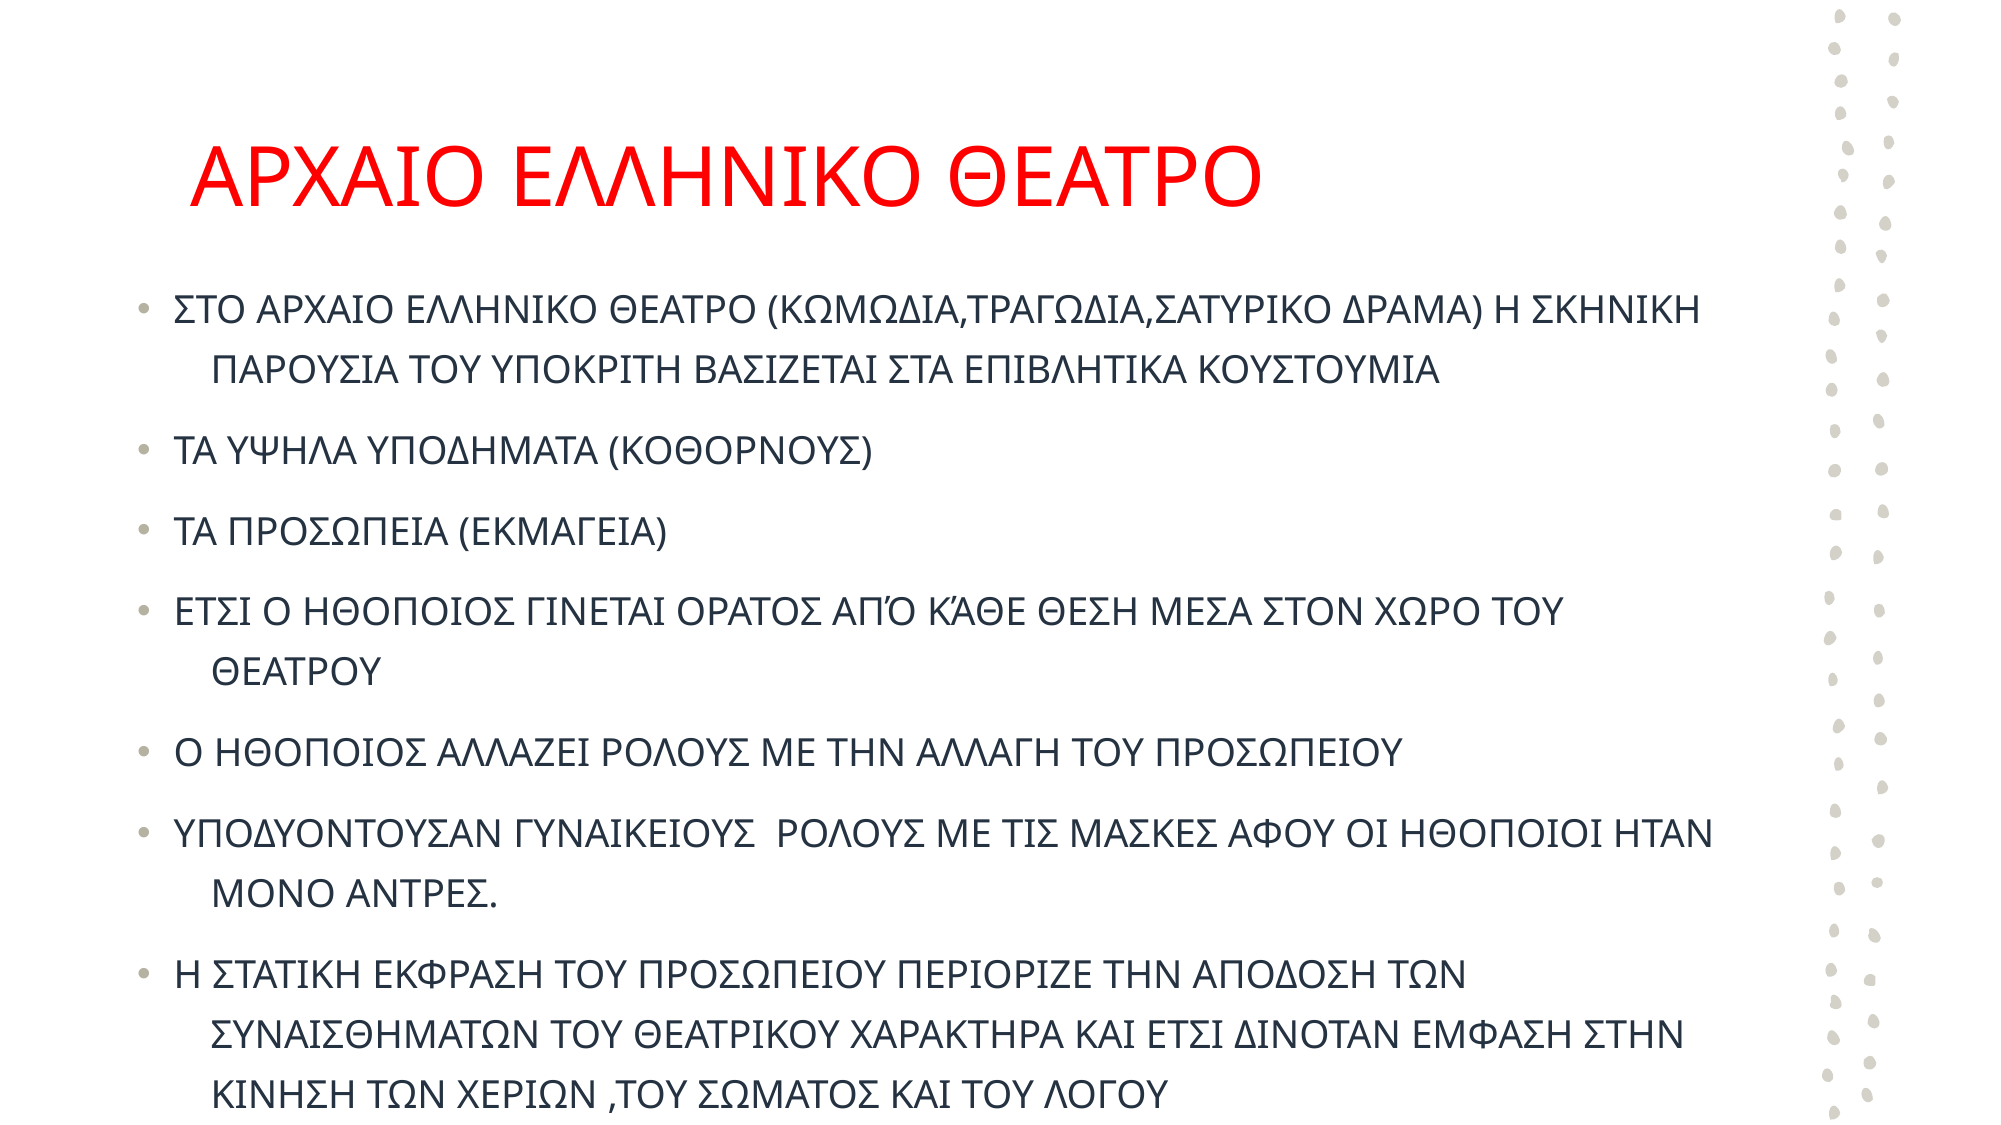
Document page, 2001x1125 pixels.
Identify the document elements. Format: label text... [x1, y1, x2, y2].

list ΣΤΟ ΑΡΧΑΙΟ ΕΛΛΗΝΙΚΟ ΘΕΑΤΡΟ (ΚΩΜΩΔΙΑ,ΤΡΑΓΩΔΙΑ,ΣΑΤΥΡΙΚΟ ΔΡΑΜΑ) Η ΣΚΗΝΙΚΗ ΠΑΡΟΥΣΙΑ ΤΟΥ ΥΠΟΚΡΙΤΗ ΒΑΣΙΖΕΤΑΙ ΣΤΑ ΕΠΙΒΛΗΤΙΚΑ ΚΟΥΣΤΟΥΜΙΑ ΤΑ ΥΨΗΛΑ ΥΠΟΔΗΜΑΤΑ (ΚΟΘΟΡΝΟΥΣ) ΤΑ ΠΡΟΣΩΠΕΙΑ (ΕΚΜΑΓΕΙΑ) ΕΤΣΙ Ο ΗΘΟΠΟΙΟΣ ΓΙΝΕΤΑΙ ΟΡΑΤΟΣ ΑΠΌ ΚΆΘΕ ΘΕΣΗ ΜΕΣΑ ΣΤΟΝ ΧΩΡΟ ΤΟΥ ΘΕΑΤΡΟΥ Ο ΗΘΟΠΟΙΟΣ ΑΛΛΑΖΕΙ ΡΟΛΟΥΣ ΜΕ ΤΗΝ ΑΛΛΑΓΗ ΤΟΥ ΠΡΟΣΩΠΕΙΟΥ ΥΠΟΔΥΟΝΤΟΥΣΑΝ ΓΥΝΑΙΚΕΙΟΥΣ ΡΟΛΟΥΣ ΜΕ ΤΙΣ ΜΑΣΚΕΣ ΑΦΟΥ ΟΙ ΗΘΟΠΟΙΟΙ ΗΤΑΝ ΜΟΝΟ ΑΝΤΡΕΣ. Η ΣΤΑΤΙΚΗ ΕΚΦΡΑΣΗ ΤΟΥ ΠΡΟΣΩΠΕΙΟΥ ΠΕΡΙΟΡΙΖΕ ΤΗΝ ΑΠΟΔΟΣΗ ΤΩΝ ΣΥΝΑΙΣΘΗΜΑΤΩΝ ΤΟΥ ΘΕΑΤΡΙΚΟΥ ΧΑΡΑΚΤΗΡΑ ΚΑΙ ΕΤΣΙ ΔΙΝΟΤΑΝ ΕΜΦΑΣΗ ΣΤΗΝ ΚΙΝΗΣΗ ΤΩΝ ΧΕΡΙΩΝ ,ΤΟΥ ΣΩΜΑΤΟΣ ΚΑΙ ΤΟΥ ΛΟΓΟΥ [122, 263, 1756, 1125]
title ΑΡΧΑΙΟ ΕΛΛΗΝΙΚΟ ΘΕΑΤΡΟ [175, 82, 1323, 263]
